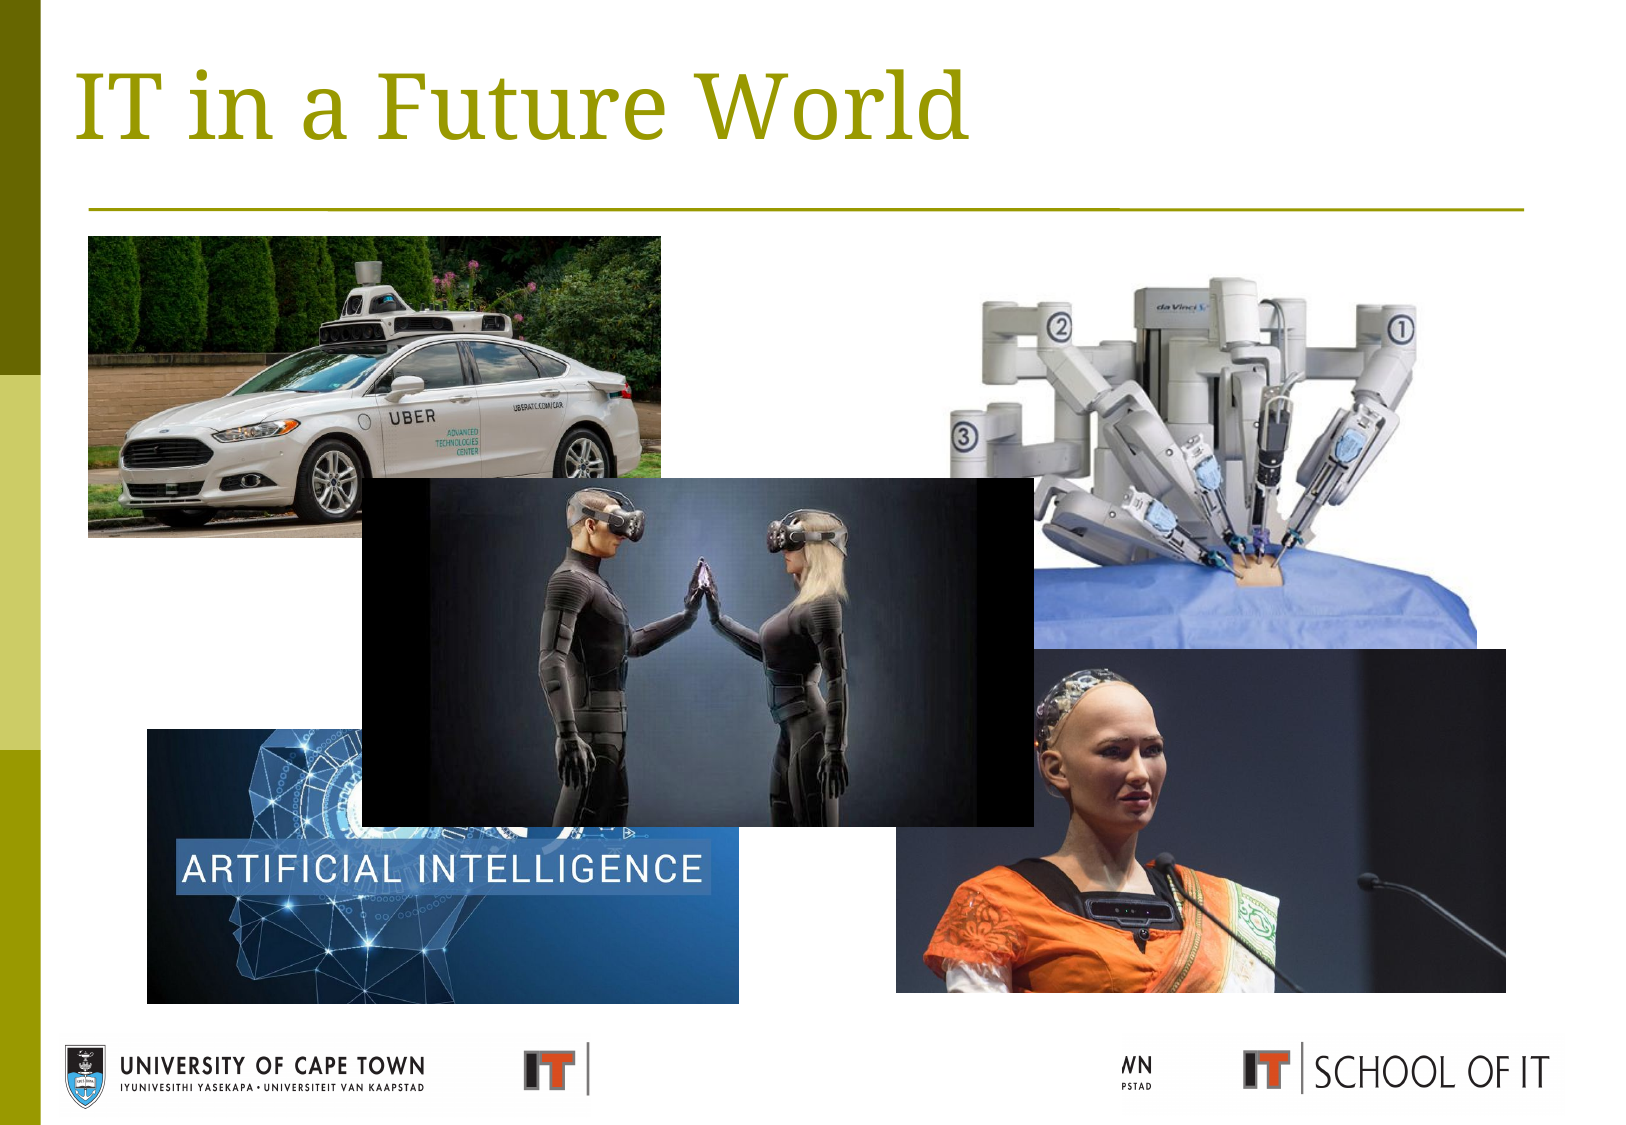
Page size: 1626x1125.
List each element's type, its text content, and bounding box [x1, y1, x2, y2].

picture [88, 236, 1506, 1004]
title IT in a Future World [73, 11, 1536, 207]
